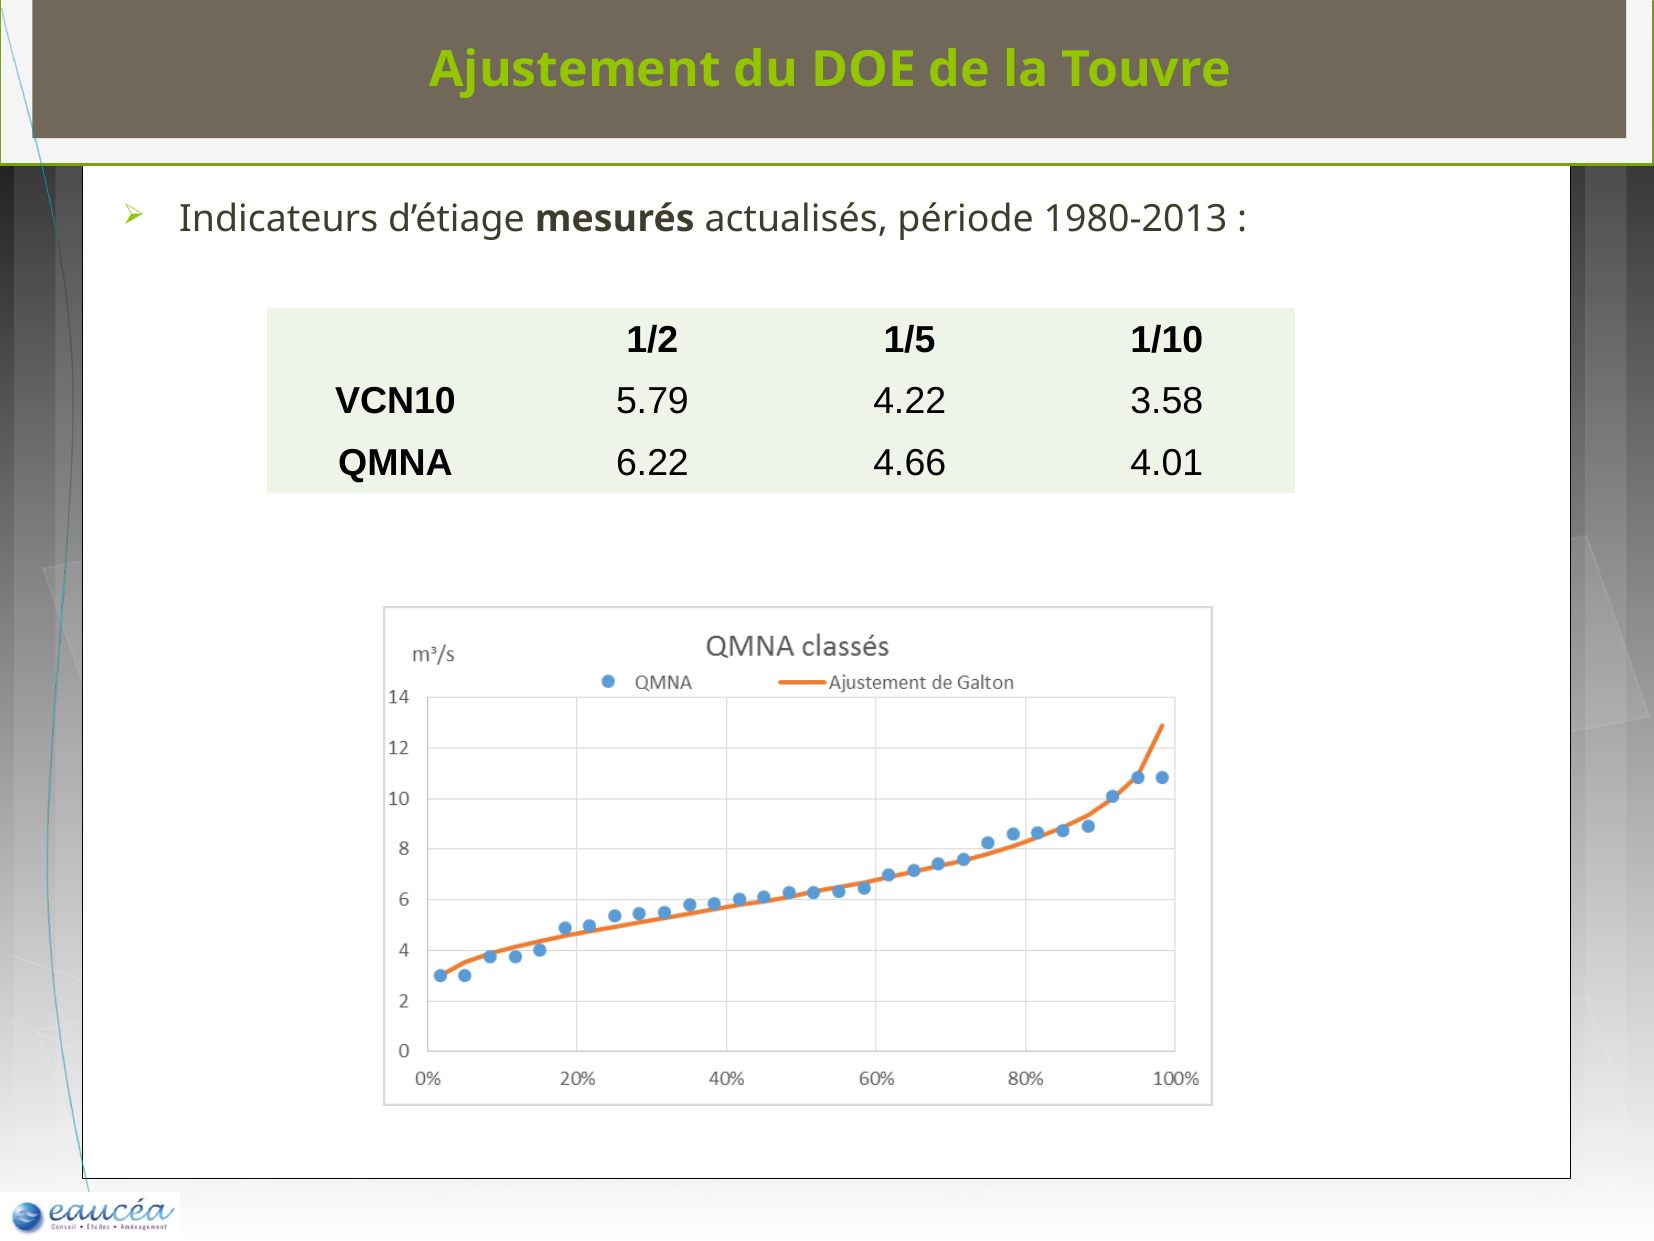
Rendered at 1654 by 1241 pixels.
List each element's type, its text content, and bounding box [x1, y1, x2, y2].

picture [0, 9, 180, 1239]
table_cell 6.22 [524, 431, 781, 493]
table_header 1/2 [524, 308, 781, 369]
table_cell 5.79 [524, 369, 781, 431]
table_cell VCN10 [267, 369, 524, 431]
table_header 1/5 [781, 308, 1038, 369]
picture [383, 606, 1213, 1106]
table_cell 4.66 [781, 431, 1038, 493]
table_header 1/10 [1038, 308, 1295, 369]
table_cell 4.01 [1038, 431, 1295, 493]
list Indicateurs d’étiage mesurés actualisés, période 1980-2013 : [96, 184, 1558, 1174]
title Ajustement du DOE de la Touvre [32, 0, 1629, 139]
table_cell QMNA [267, 431, 524, 493]
table_header [267, 308, 524, 369]
table_cell 3.58 [1038, 369, 1295, 431]
table_cell 4.22 [781, 369, 1038, 431]
